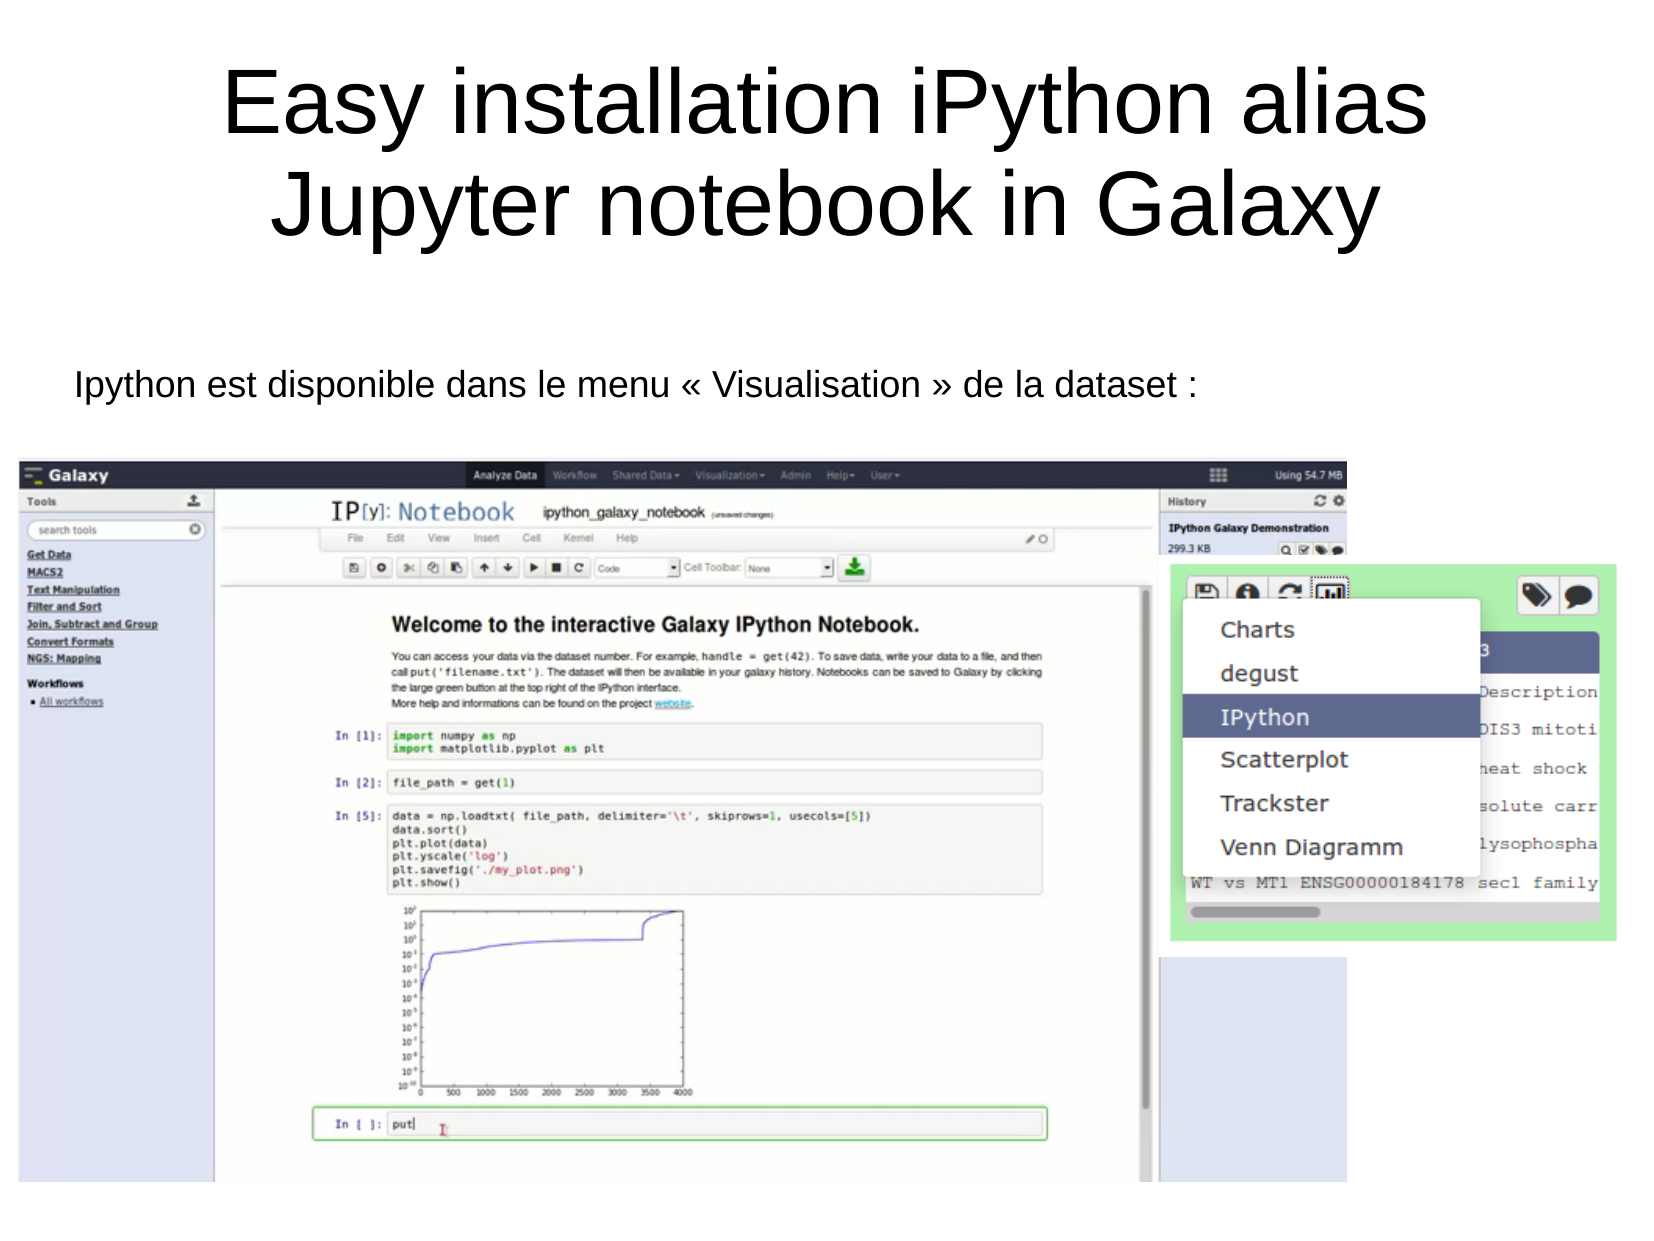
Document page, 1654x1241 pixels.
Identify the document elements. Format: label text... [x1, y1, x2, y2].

picture [18, 457, 1642, 1182]
text_box Ipython est disponible dans le menu « Visualisation » de la dataset : [59, 356, 1213, 414]
title Easy installation iPython alias Jupyter notebook in Galaxy [82, 49, 1571, 257]
